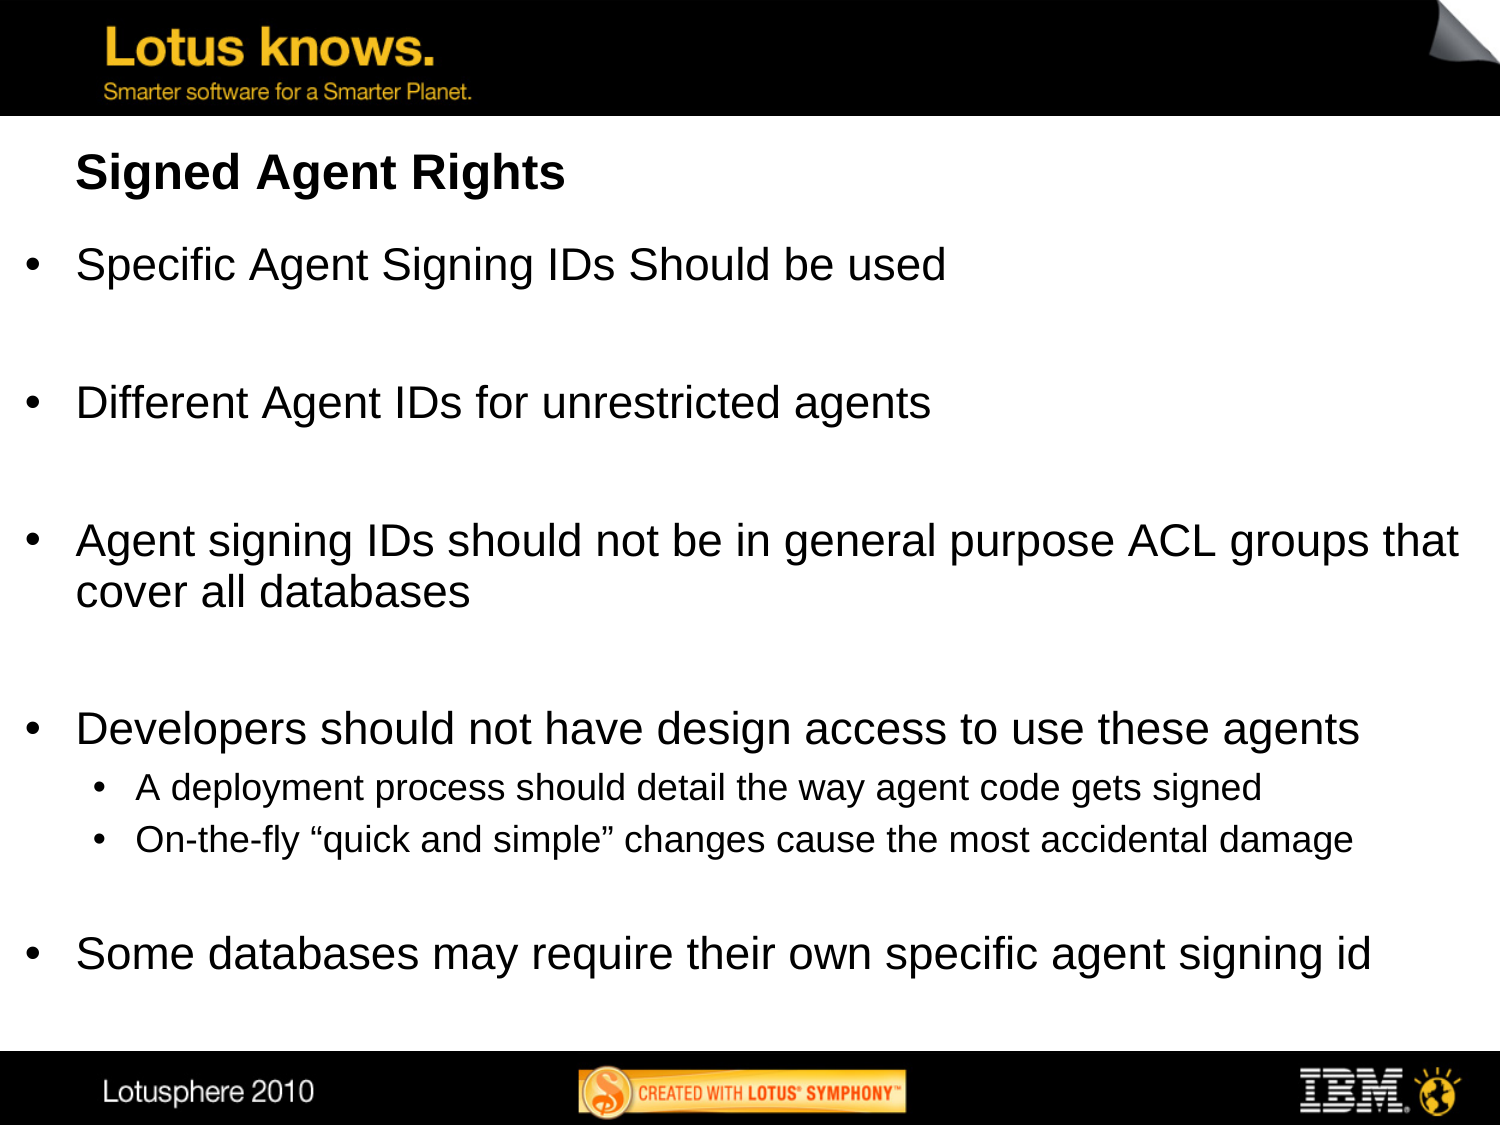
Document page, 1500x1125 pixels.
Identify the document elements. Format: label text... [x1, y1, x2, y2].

picture [0, 1053, 1500, 1125]
list Specific Agent Signing IDs Should be used Different Agent IDs for unrestricted agents Agent signing IDs should not be in general purpose ACL groups that cover all databases Developers should not have design access to use these agents A deployment process should detail the way agent code gets signed On-the-fly “quick and simple” changes cause the most accidental damage Some databases may require their own specific agent signing id [24, 237, 1476, 1026]
picture [0, 0, 1500, 114]
title Signed Agent Rights [74, 137, 1475, 200]
